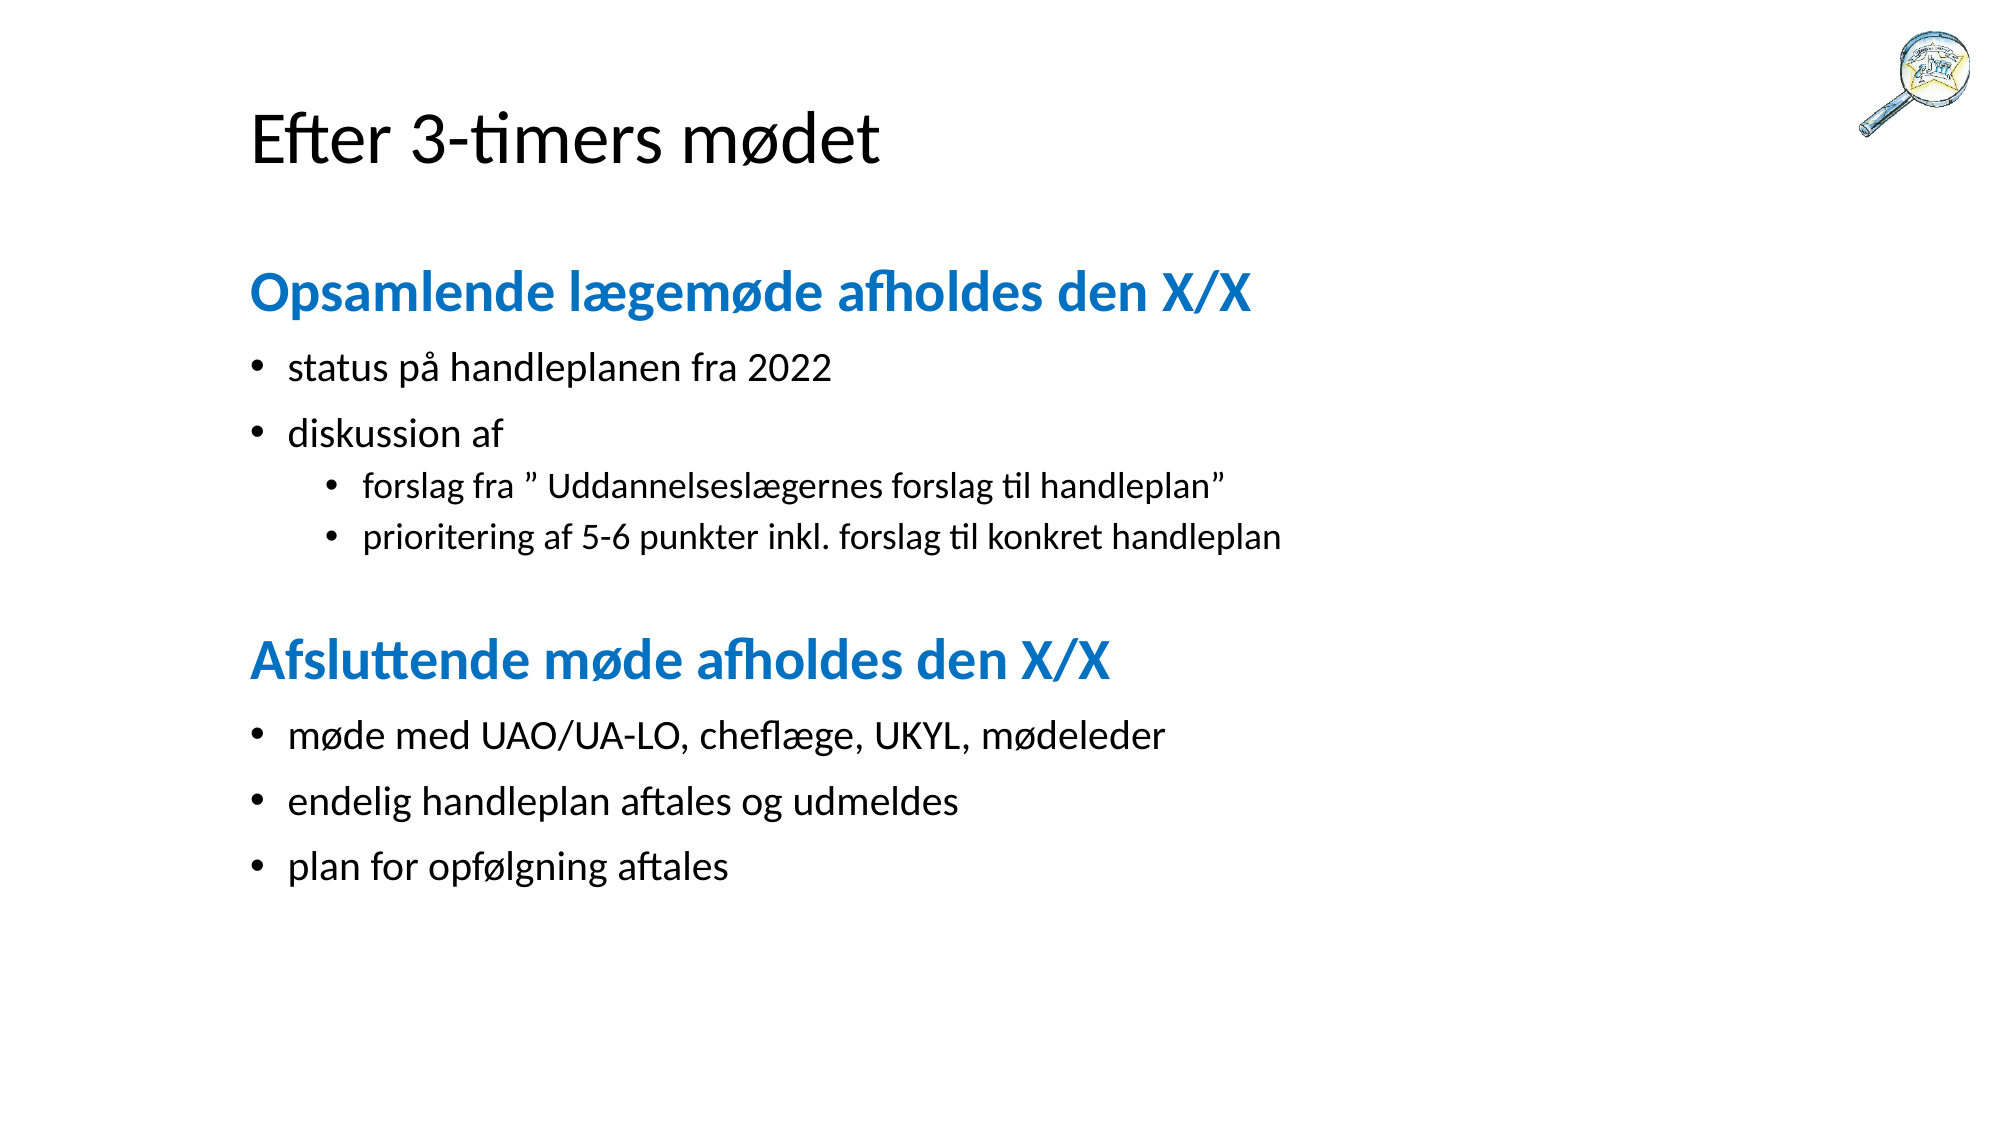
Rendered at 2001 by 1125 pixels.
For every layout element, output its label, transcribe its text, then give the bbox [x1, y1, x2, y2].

list Opsamlende lægemøde afholdes den X/X status på handleplanen fra 2022 diskussion af forslag fra ” Uddannelseslægernes forslag til handleplan” prioritering af 5-6 punkter inkl. forslag til konkret handleplan Afsluttende møde afholdes den X/X møde med UAO/UA-LO, cheflæge, UKYL, mødeleder endelig handleplan aftales og udmeldes plan for opfølgning aftales [235, 253, 1586, 997]
title Efter 3-timers mødet [235, 45, 1730, 233]
picture [1850, 22, 1976, 139]
